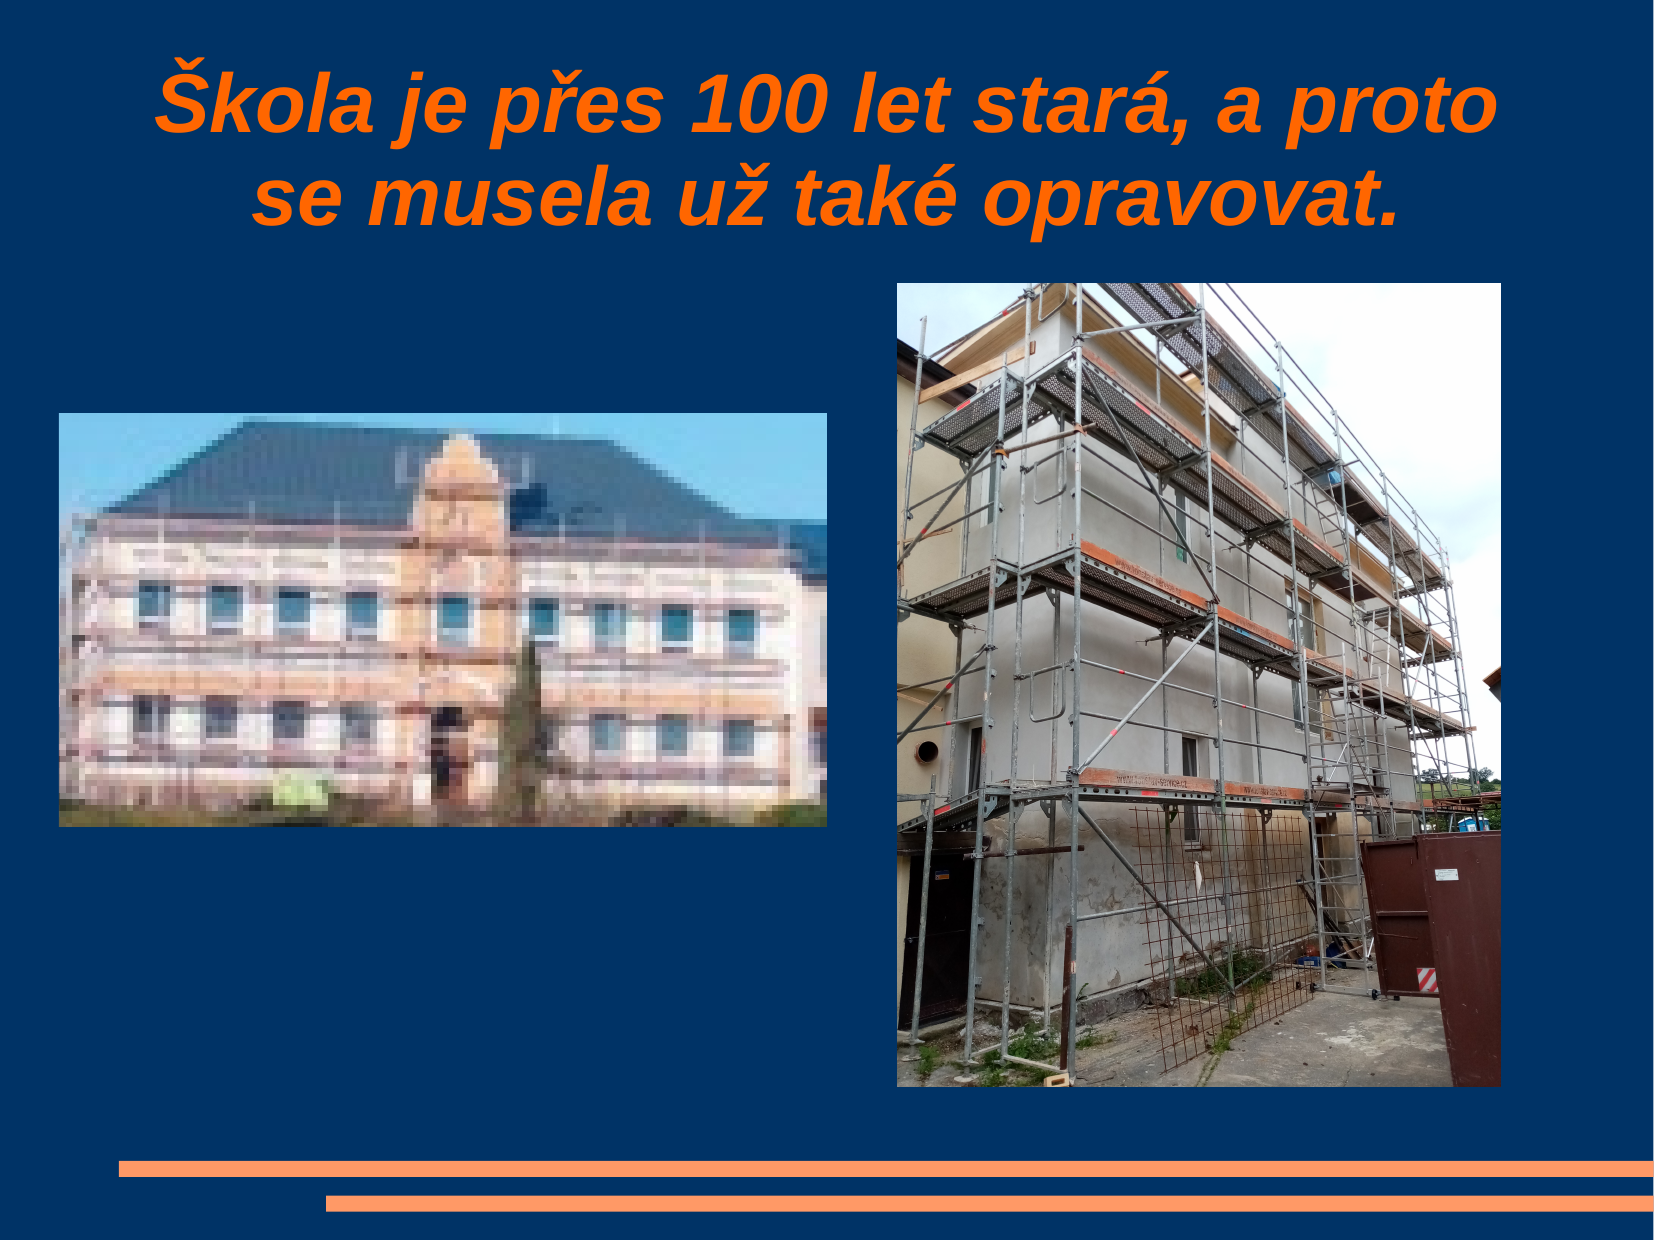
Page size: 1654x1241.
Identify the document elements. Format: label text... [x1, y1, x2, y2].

picture [58, 413, 827, 827]
picture [897, 283, 1501, 1087]
title Škola je přes 100 let stará, a proto se musela už také opravovat. [121, 46, 1534, 254]
